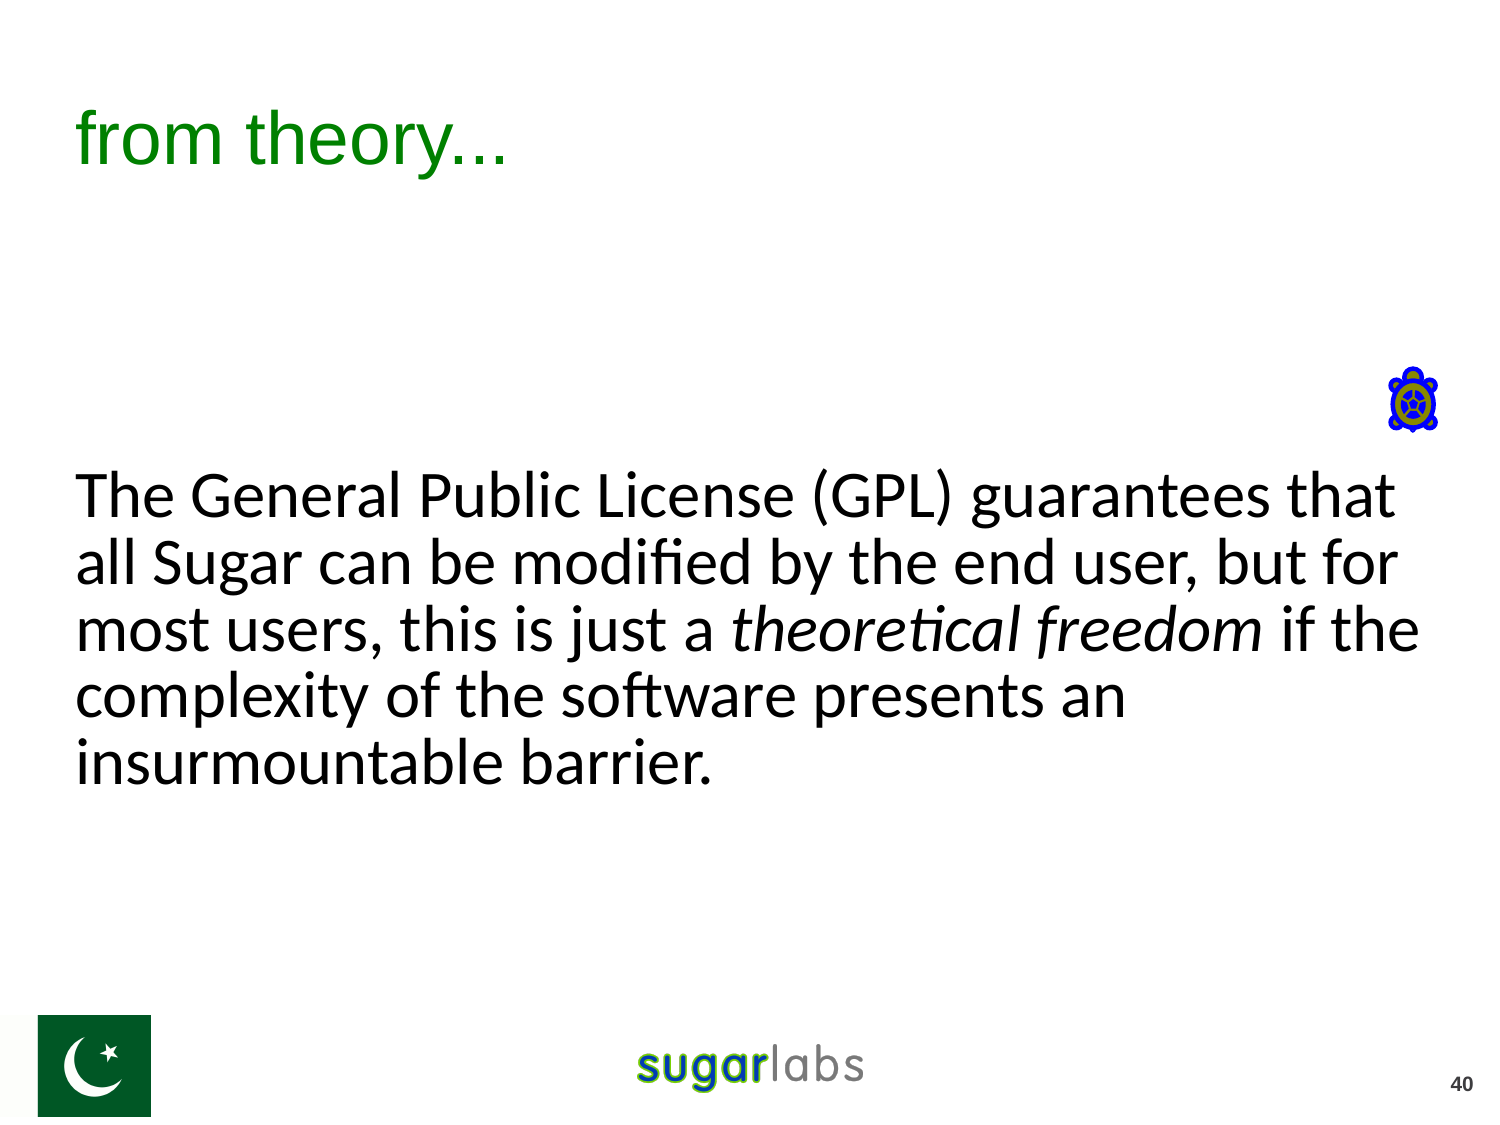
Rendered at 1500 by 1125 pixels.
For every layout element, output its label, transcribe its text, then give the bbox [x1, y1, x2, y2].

subtitle The General Public License (GPL) guarantees that all Sugar can be modified by the end user, but for most users, this is just a theoretical freedom if the complexity of the software presents an insurmountable barrier. [75, 263, 1425, 1006]
title from theory... [75, 52, 1425, 226]
picture [1377, 364, 1450, 437]
picture [0, 1015, 151, 1117]
picture [637, 1044, 863, 1093]
